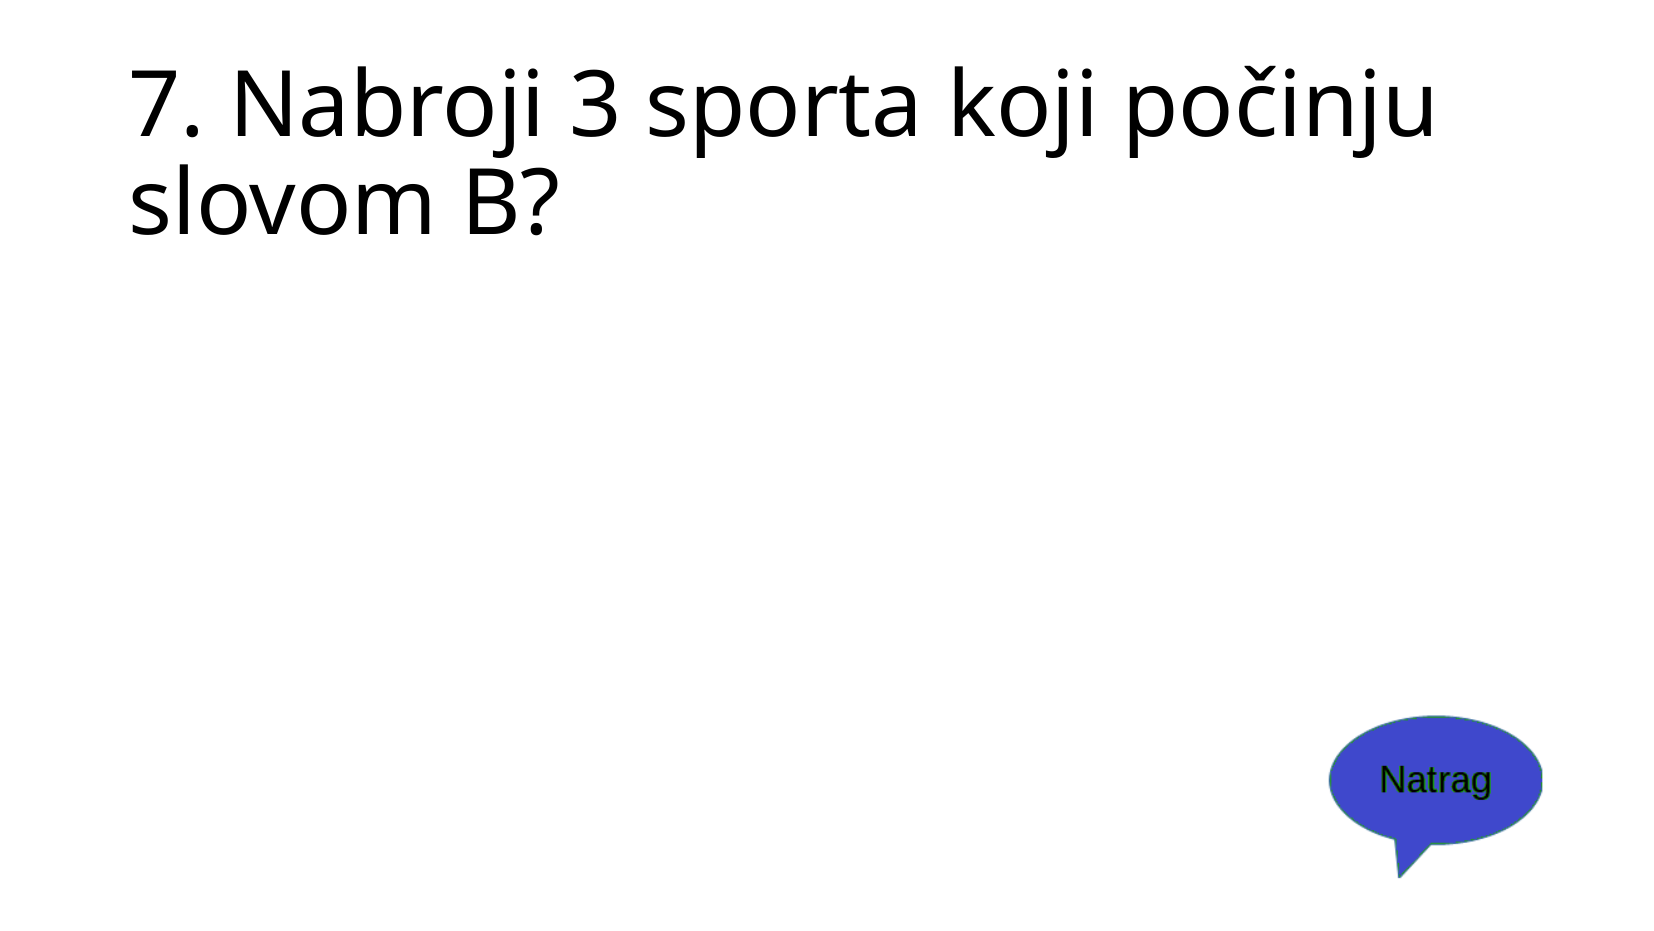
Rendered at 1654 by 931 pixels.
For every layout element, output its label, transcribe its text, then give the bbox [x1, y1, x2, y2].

title 7. Nabroji 3 sporta koji počinju slovom B? [113, 49, 1540, 230]
picture [1290, 708, 1560, 887]
